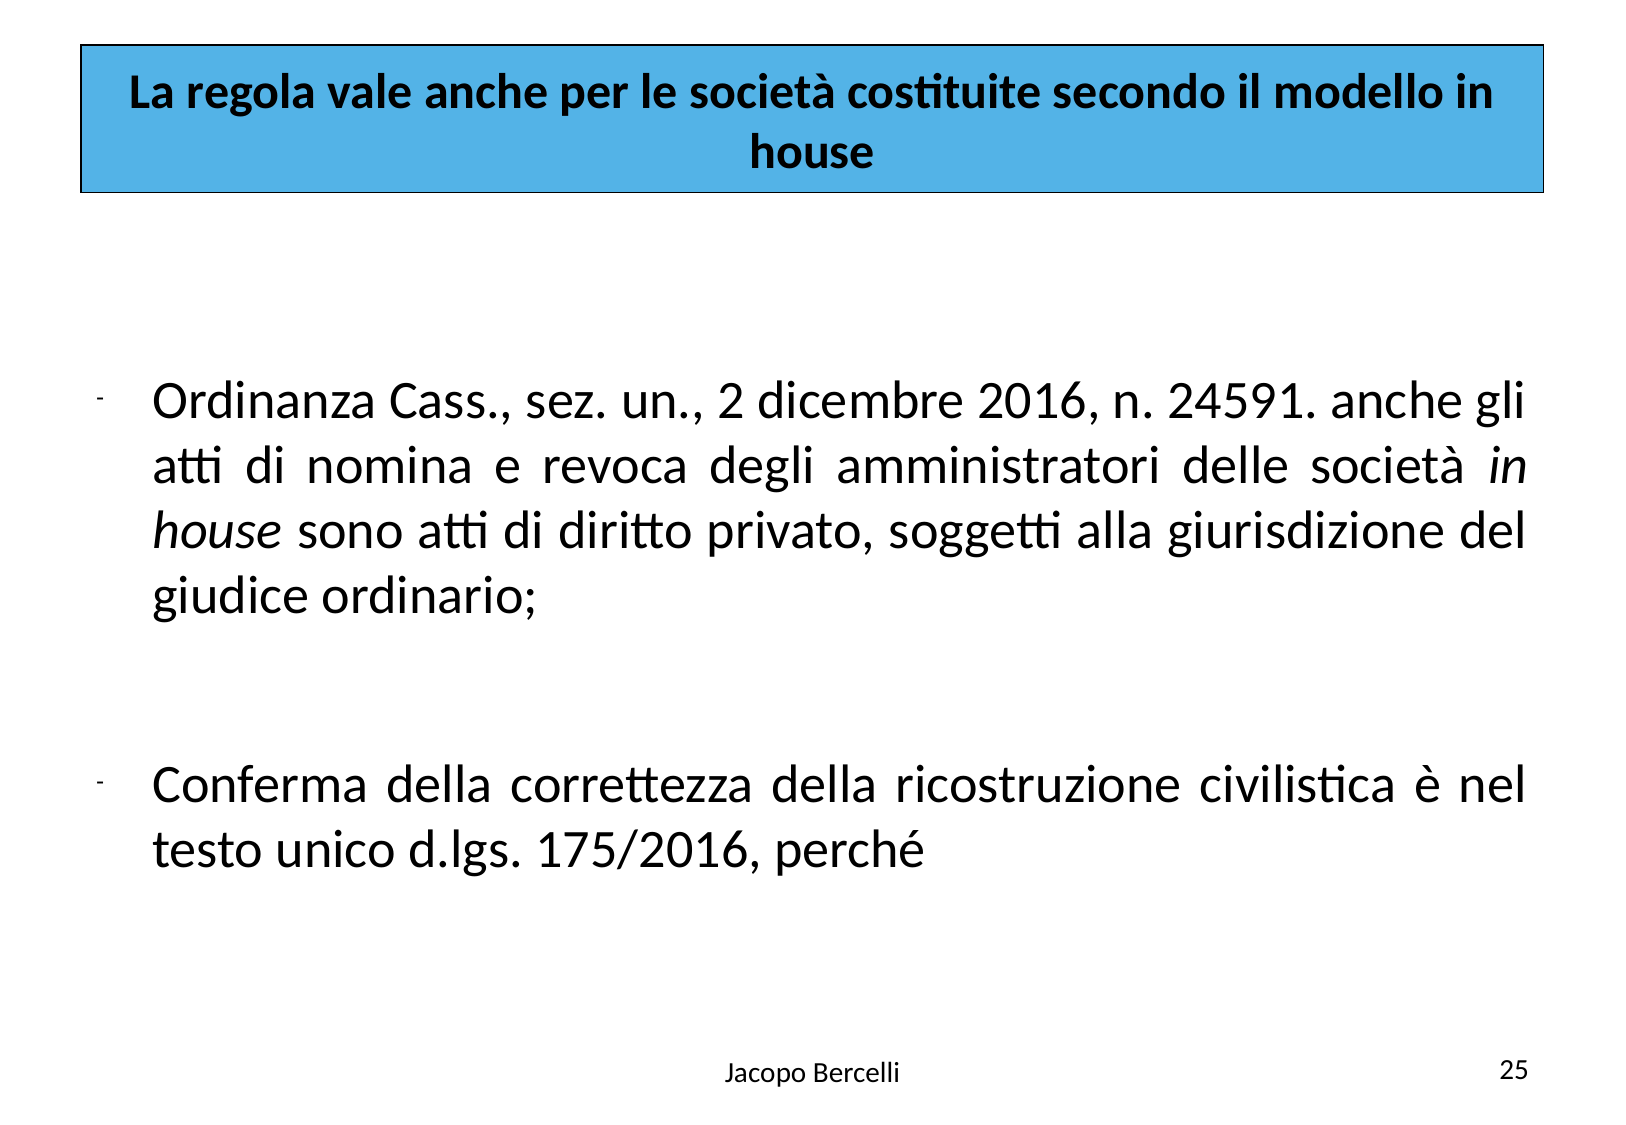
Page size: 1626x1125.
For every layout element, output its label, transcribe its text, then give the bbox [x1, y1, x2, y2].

title La regola vale anche per le società costituite secondo il modello in house [81, 45, 1544, 193]
text_box Jacopo Bercelli [633, 1046, 992, 1097]
list Ordinanza Cass., sez. un., 2 dicembre 2016, n. 24591. anche gli atti di nomina e revoca degli amministratori delle società in house sono atti di diritto privato, soggetti alla giurisdizione del giudice ordinario; Conferma della correttezza della ricostruzione civilistica è nel testo unico d.lgs. 175/2016, perché [81, 262, 1544, 1005]
slide_number <numero> [1164, 1042, 1544, 1103]
